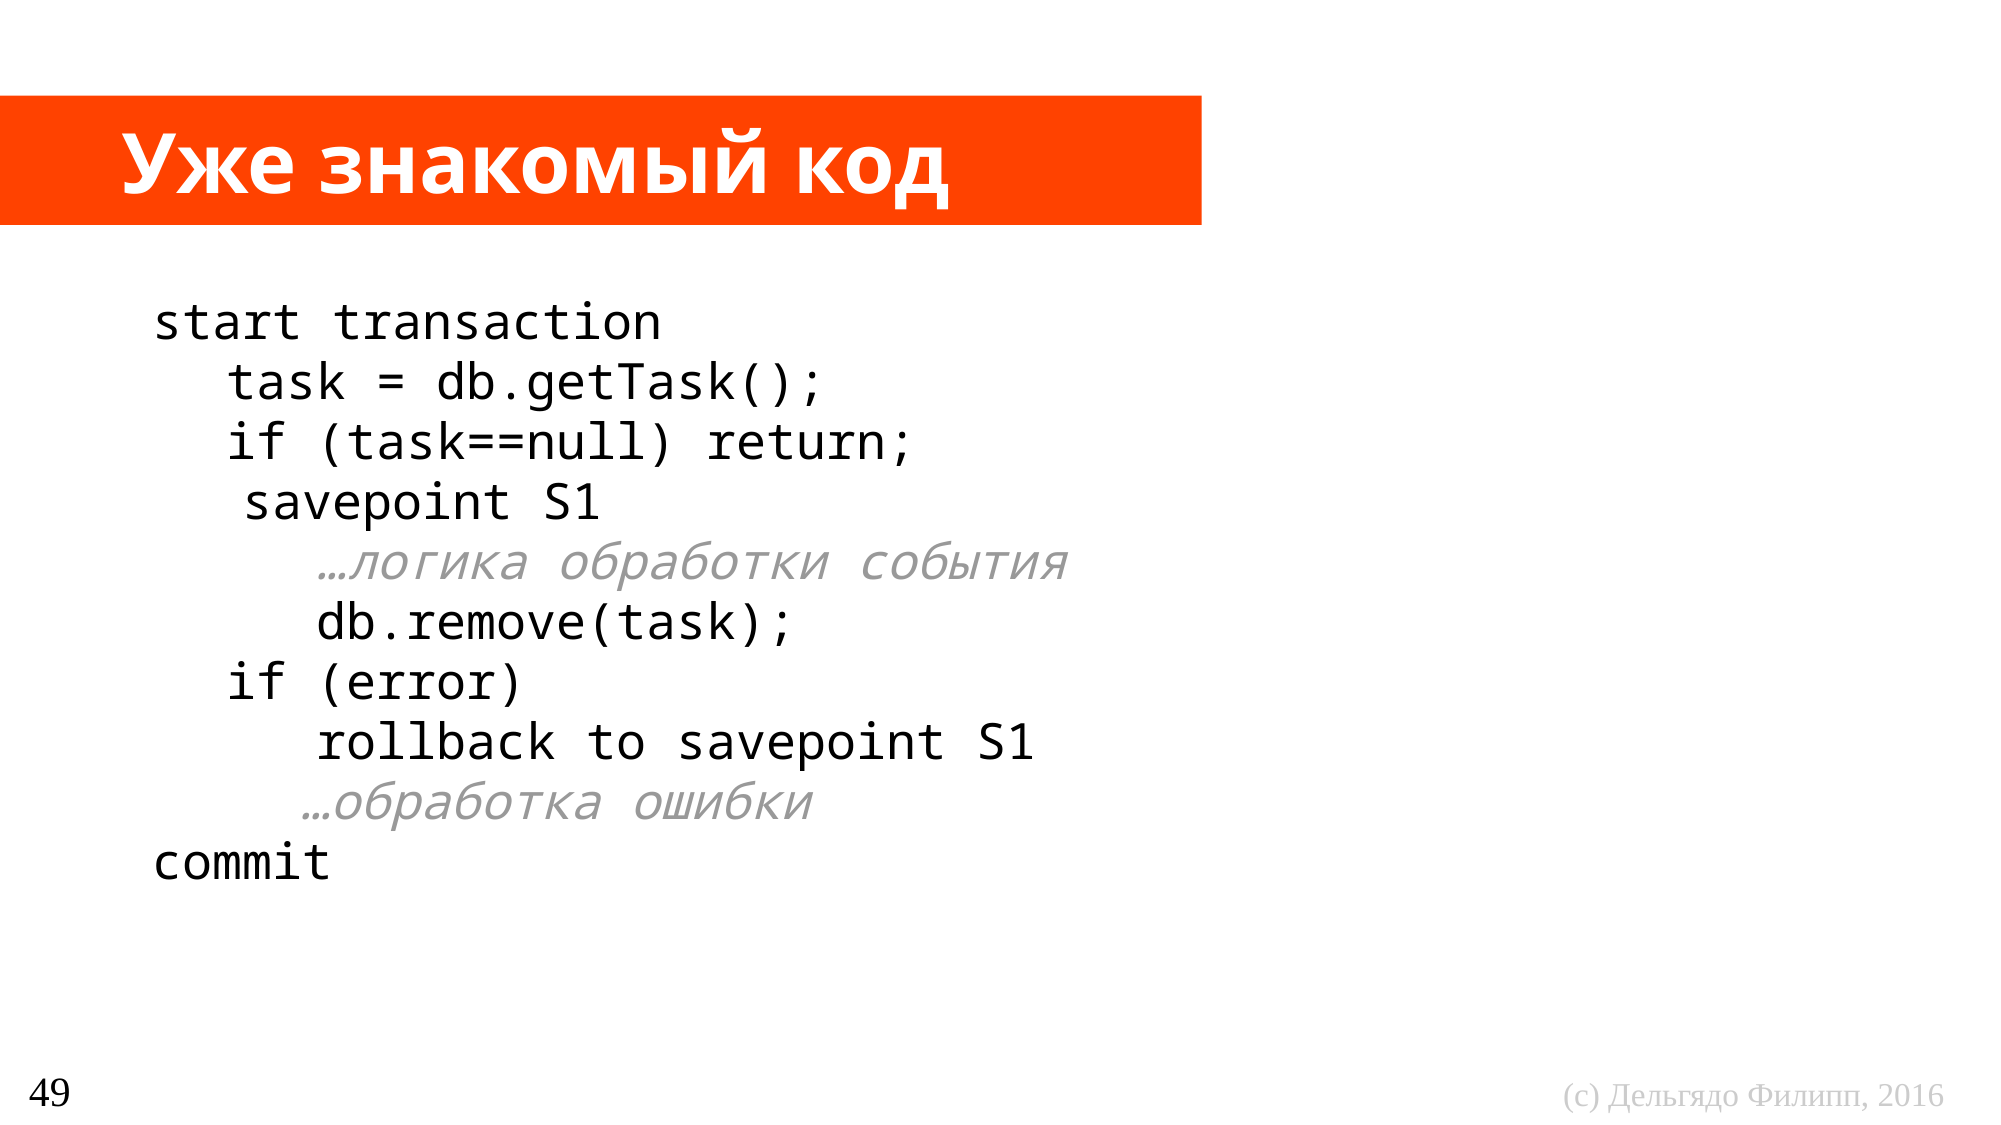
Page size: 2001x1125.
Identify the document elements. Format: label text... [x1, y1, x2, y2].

list start transaction task = db.getTask(); if (task==null) return; savepoint S1 …логика обработки события db.remove(task); if (error) rollback to savepoint S1 …обработка ошибки commit [137, 282, 1863, 1014]
title Уже знакомый код [0, 95, 1202, 225]
